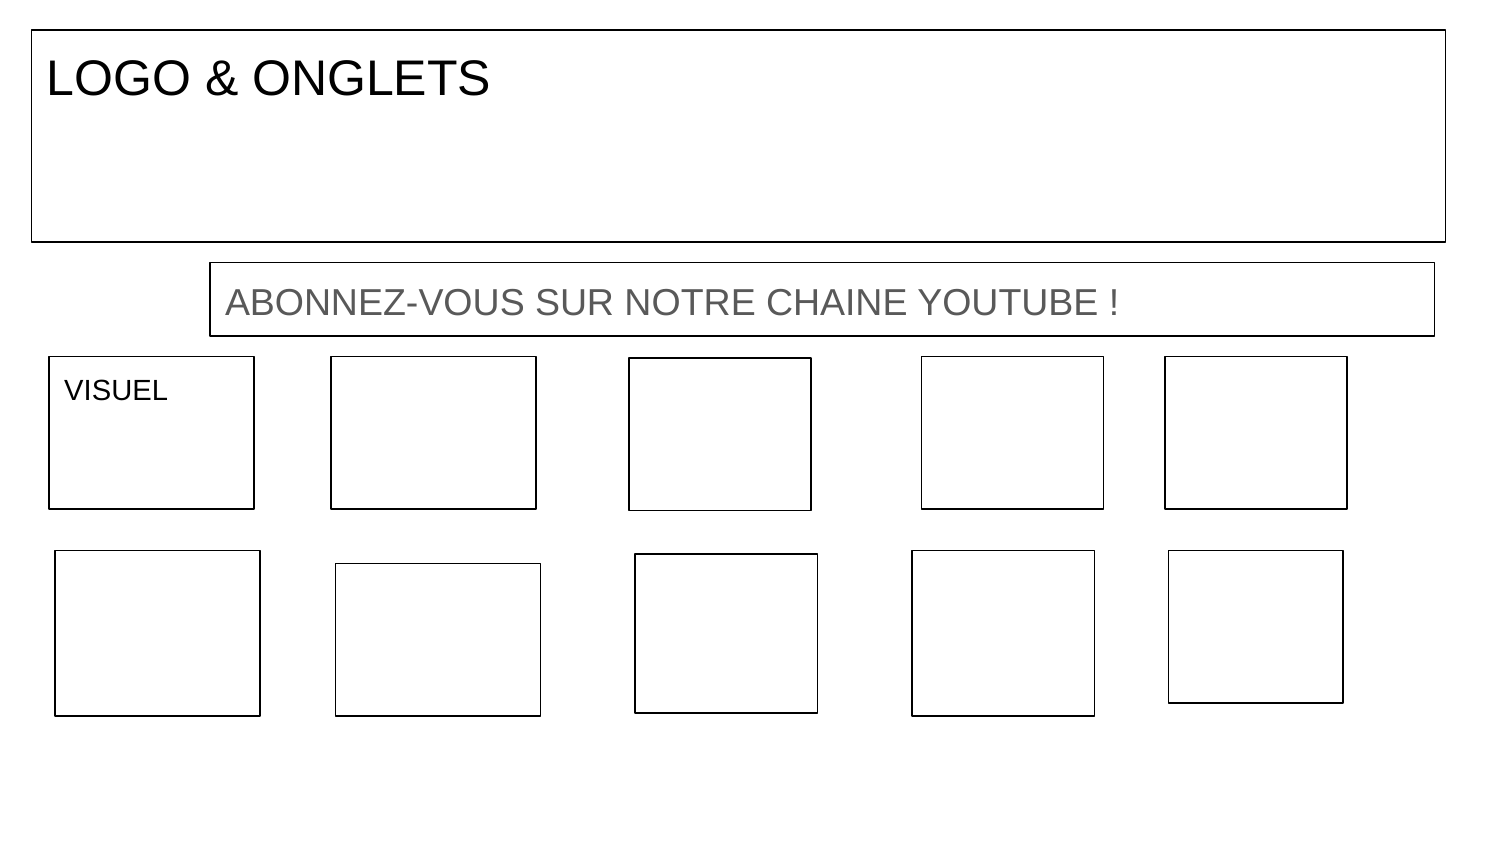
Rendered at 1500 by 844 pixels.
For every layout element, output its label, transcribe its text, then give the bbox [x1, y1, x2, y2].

text_box VISUEL [49, 356, 255, 510]
title LOGO & ONGLETS [31, 30, 1446, 242]
list ABONNEZ-VOUS SUR NOTRE CHAINE YOUTUBE ! [210, 262, 1435, 336]
